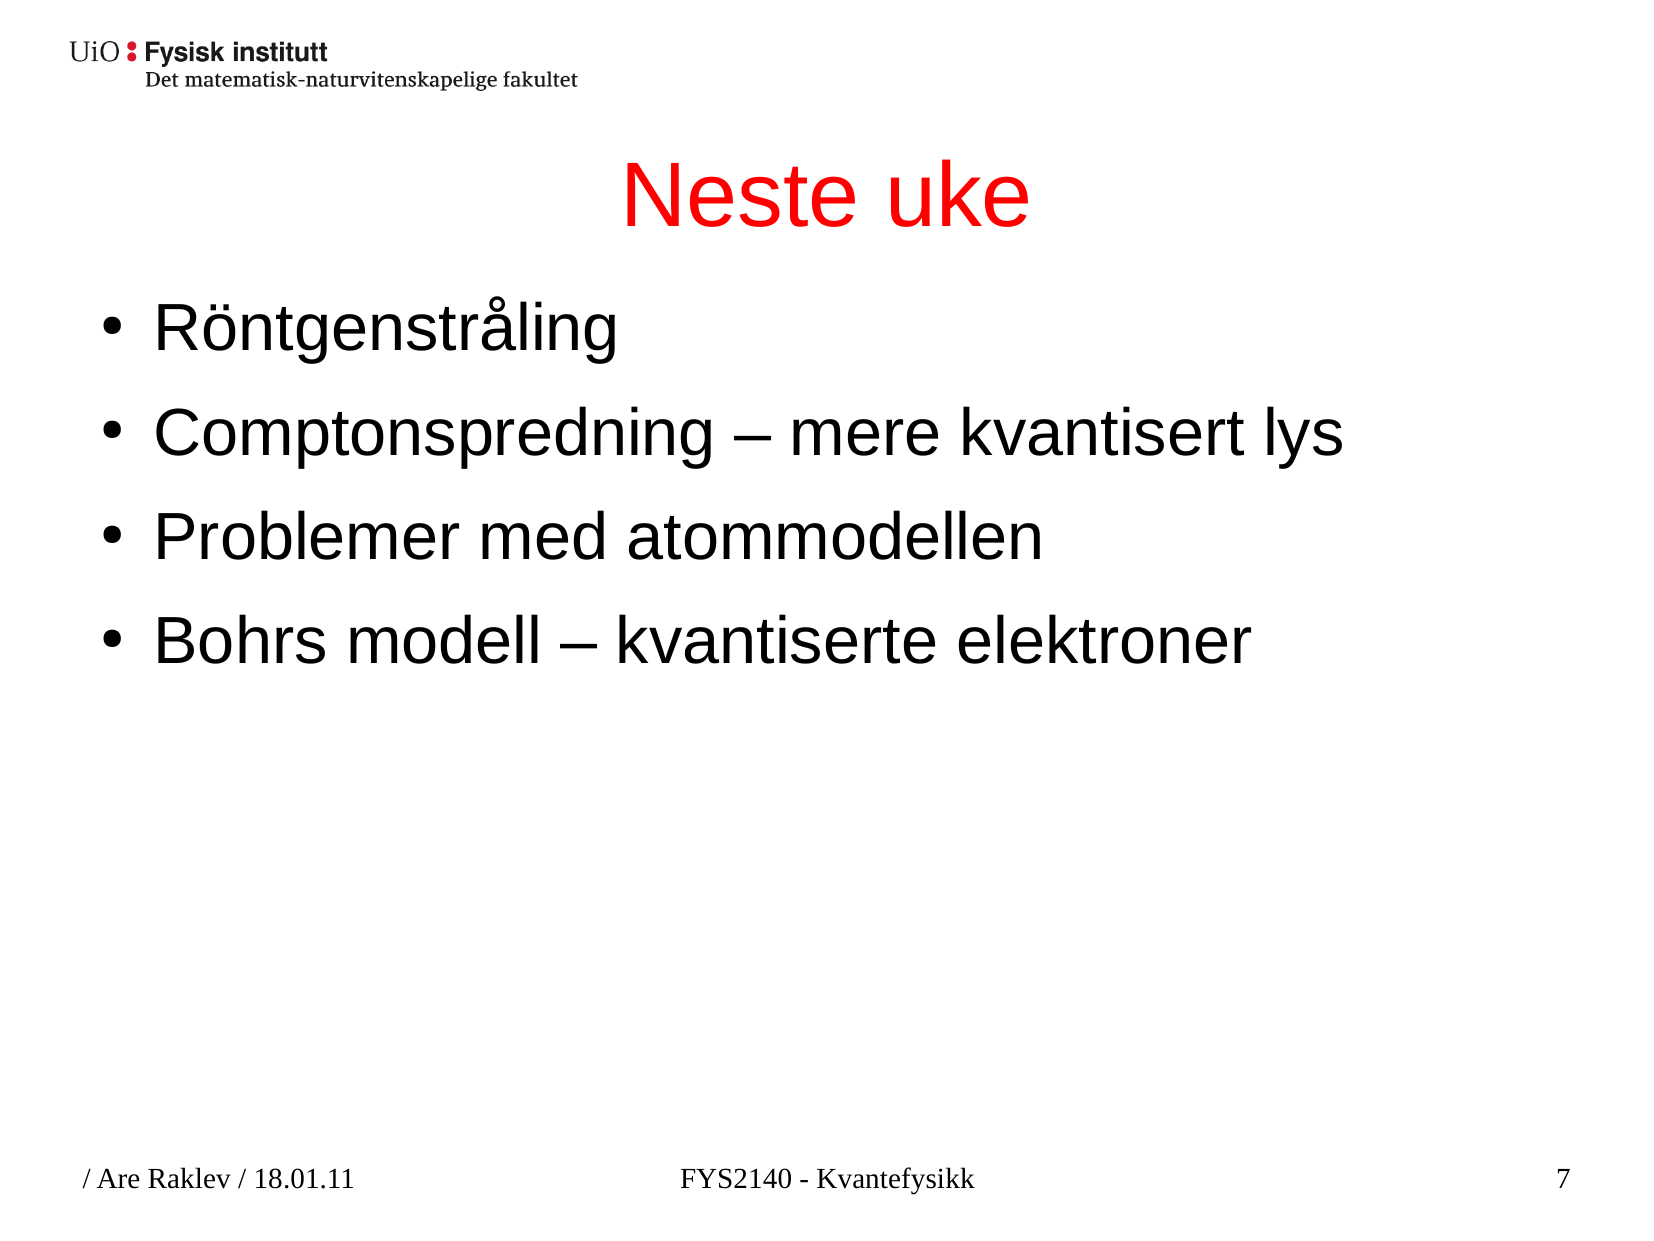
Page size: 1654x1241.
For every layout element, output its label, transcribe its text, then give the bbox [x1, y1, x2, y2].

list Röntgenstråling Comptonspredning – mere kvantisert lys Problemer med atommodellen Bohrs modell – kvantiserte elektroner [82, 290, 1613, 1094]
title Neste uke [82, 90, 1571, 290]
picture [68, 37, 581, 93]
